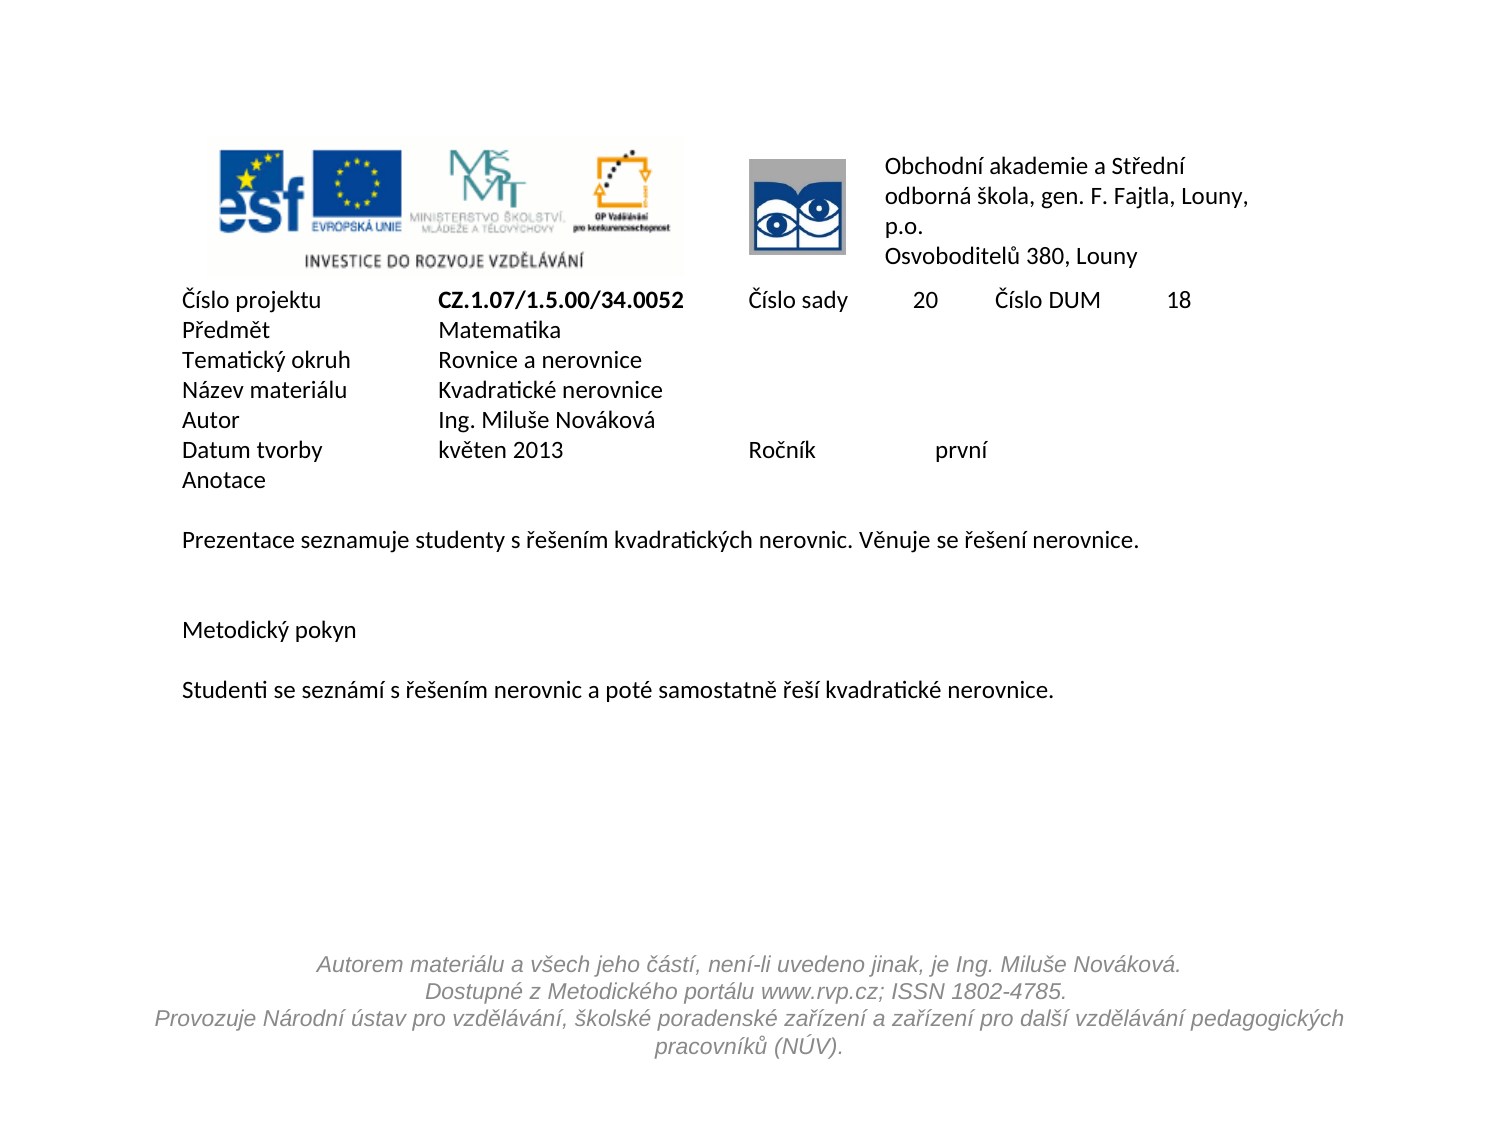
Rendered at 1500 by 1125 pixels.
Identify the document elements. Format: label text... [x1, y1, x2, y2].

picture [749, 159, 846, 255]
table_cell Předmět [171, 313, 427, 343]
table_cell Autor [171, 404, 427, 434]
table_cell CZ.1.07/1.5.00/34.0052 [427, 283, 737, 313]
table_cell Rovnice a nerovnice [427, 343, 1277, 374]
table_cell Číslo DUM [984, 283, 1149, 313]
table_cell Tematický okruh [171, 343, 427, 374]
table_cell Ing. Miluše Nováková [427, 404, 1277, 434]
table_cell Anotace Prezentace seznamuje studenty s řešením kvadratických nerovnic. Věnuje se řešení nerovnice. [171, 464, 1277, 614]
table_header Obchodní akademie a Střední odborná škola, gen. F. Fajtla, Louny, p.o. Osvoboditelů 380, Louny [873, 136, 1277, 283]
table_cell 18 [1149, 283, 1277, 313]
table_cell květen 2013 [427, 434, 737, 464]
table_cell Název materiálu [171, 374, 427, 404]
picture [206, 137, 684, 277]
text_box Autorem materiálu a všech jeho částí, není-li uvedeno jinak, je Ing. Miluše Nováková. Dostupné z Metodického portálu www.rvp.cz; ISSN 1802-4785. Provozuje Národní ústav pro vzdělávání, školské poradenské zařízení a zařízení pro další vzdělávání pedagogických pracovníků (NÚV). [135, 987, 1365, 1048]
table_cell Metodický pokyn Studenti se seznámí s řešením nerovnic a poté samostatně řeší kvadratické nerovnice. [171, 614, 1277, 764]
table_cell Číslo sady [737, 283, 896, 313]
table_cell 20 [896, 283, 984, 313]
table_header [171, 136, 737, 283]
table_header [737, 136, 873, 283]
table_cell Číslo projektu [171, 283, 427, 313]
table_cell Matematika [427, 313, 1277, 343]
table_cell první [918, 434, 1277, 464]
table_cell Ročník [737, 434, 918, 464]
table_cell Datum tvorby [171, 434, 427, 464]
table_cell Kvadratické nerovnice [427, 374, 1277, 404]
